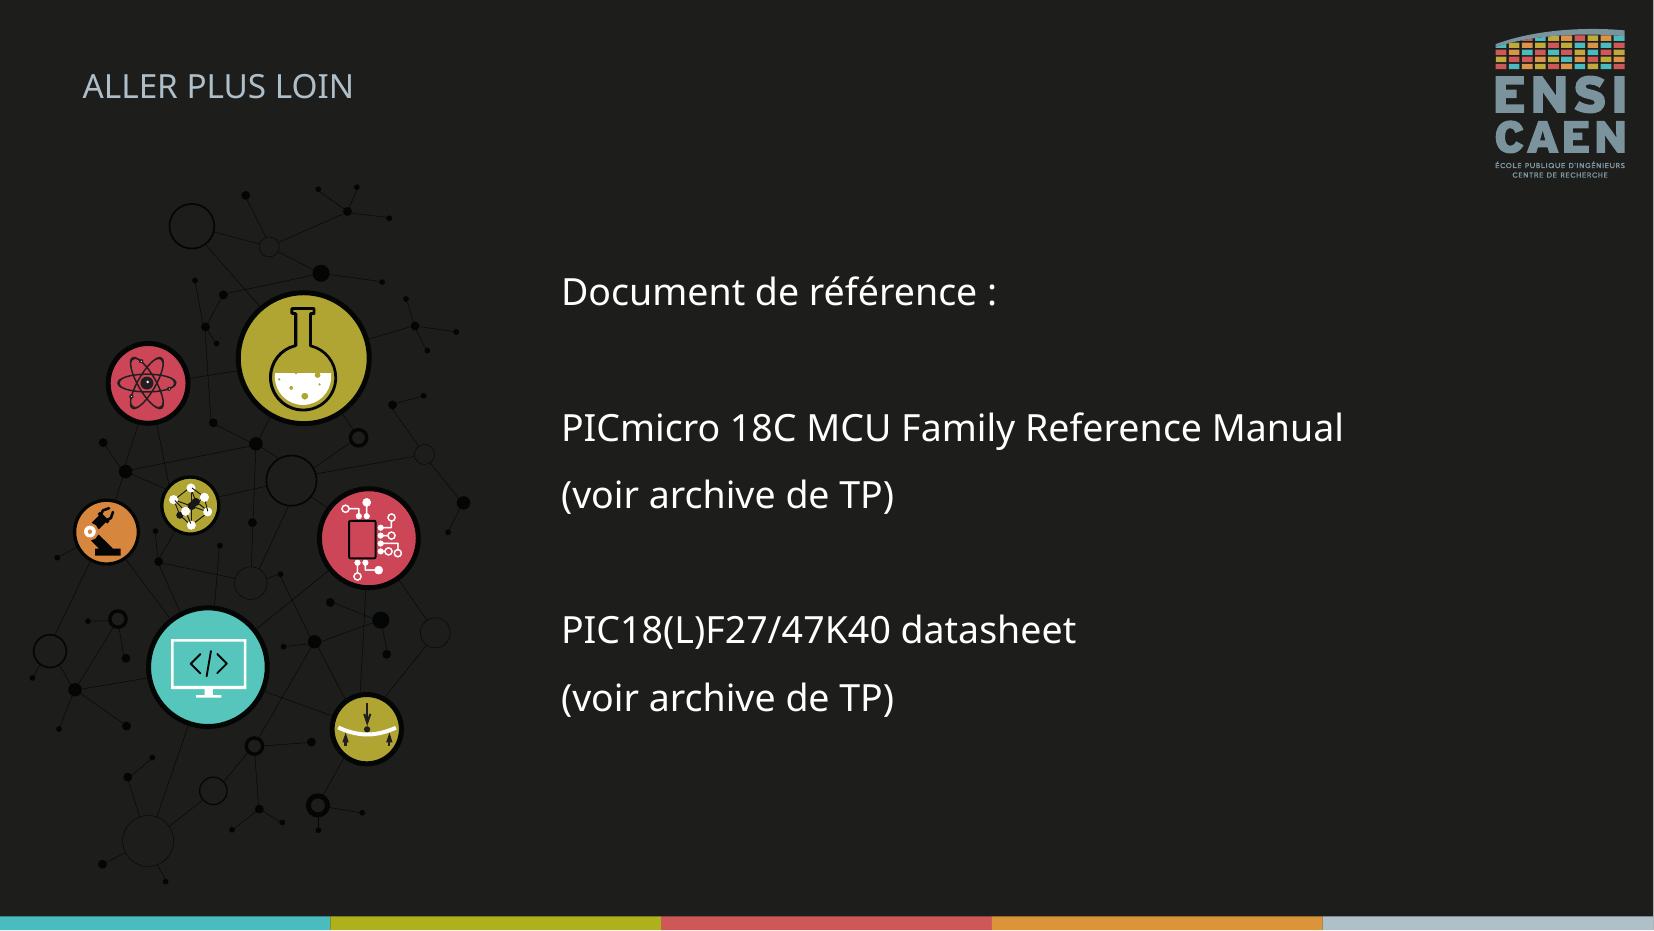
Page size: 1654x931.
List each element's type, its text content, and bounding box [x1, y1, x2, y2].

title ALLER PLUS LOIN [82, 0, 1467, 148]
list Document de référence : PICmicro 18C MCU Family Reference Manual (voir archive de TP) PIC18(L)F27/47K40 datasheet (voir archive de TP) [561, 265, 1565, 827]
